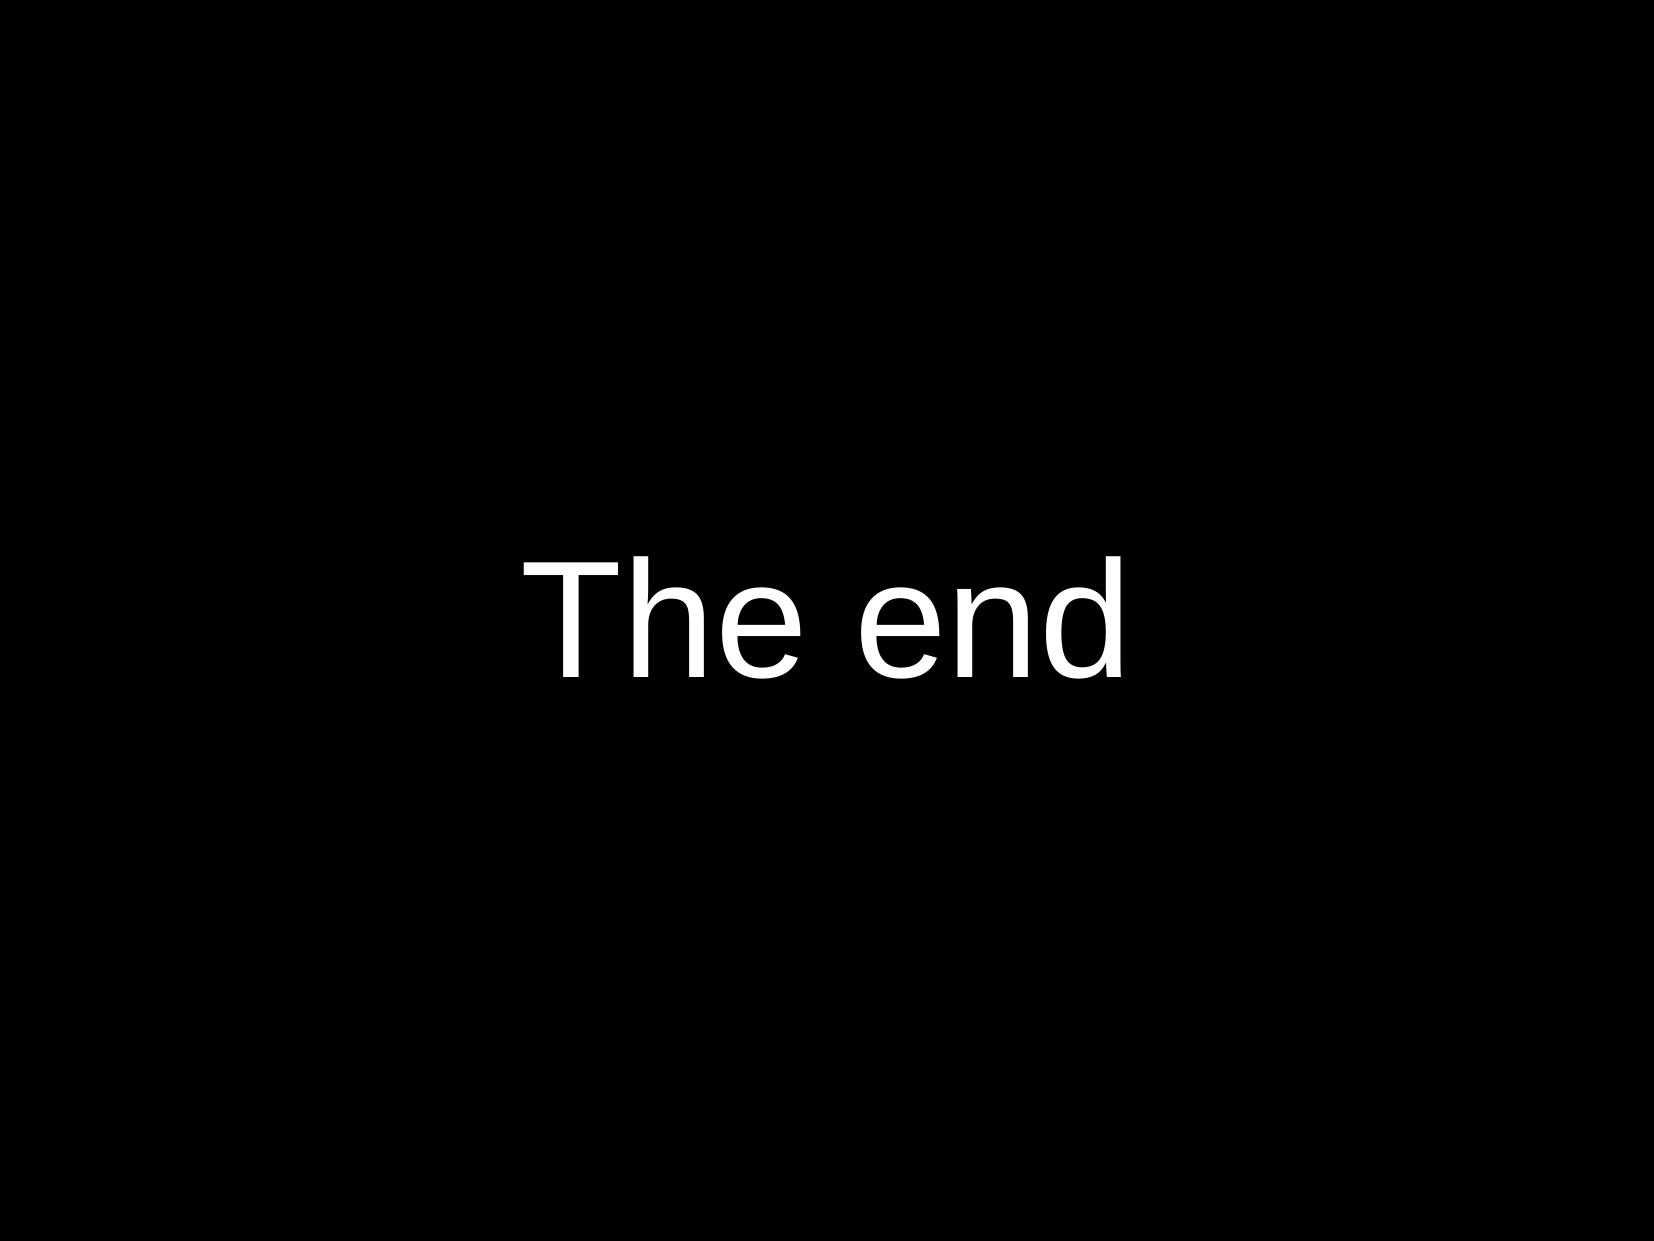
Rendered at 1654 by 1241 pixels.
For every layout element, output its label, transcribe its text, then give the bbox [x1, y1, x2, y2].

text_box The end [0, 0, 1654, 1241]
